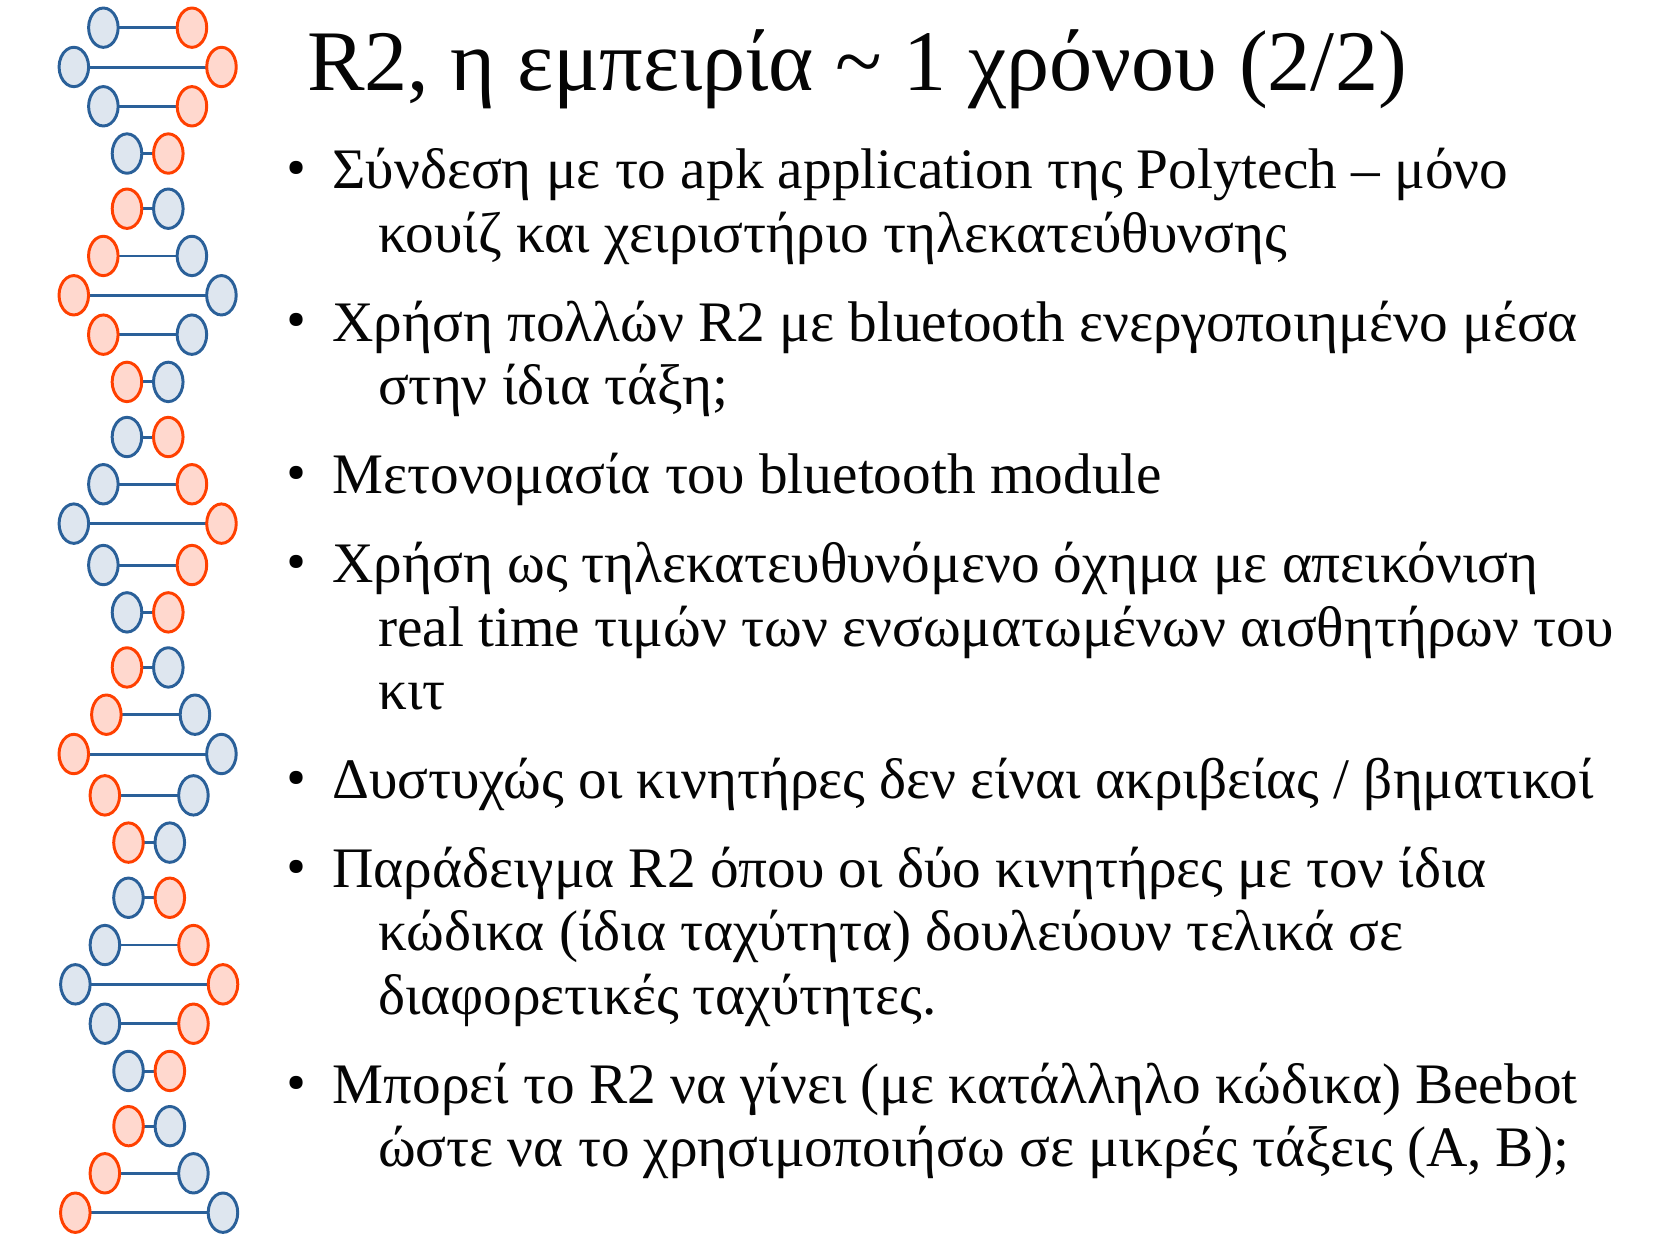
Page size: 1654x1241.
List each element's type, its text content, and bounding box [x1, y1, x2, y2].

list Σύνδεση με το apk application της Polytech – μόνο κουίζ και χειριστήριο τηλεκατεύθυνσης Χρήση πολλών R2 με bluetooth ενεργοποιημένο μέσα στην ίδια τάξη; Μετονομασία του bluetooth module Χρήση ως τηλεκατευθυνόμενο όχημα με απεικόνιση real time τιμών των ενσωματωμένων αισθητήρων του κιτ Δυστυχώς οι κινητήρες δεν είναι ακριβείας / βηματικοί Παράδειγμα R2 όπου οι δύο κινητήρες με τον ίδια κώδικα (ίδια ταχύτητα) δουλεύουν τελικά σε διαφορετικές ταχύτητες. Μπορεί το R2 να γίνει (με κατάλληλο κώδικα) Beebot ώστε να το χρησιμοποιήσω σε μικρές τάξεις (Α, Β); [256, 137, 1630, 1190]
title R2, η εμπειρία ~ 1 χρόνου (2/2) [113, 9, 1602, 113]
